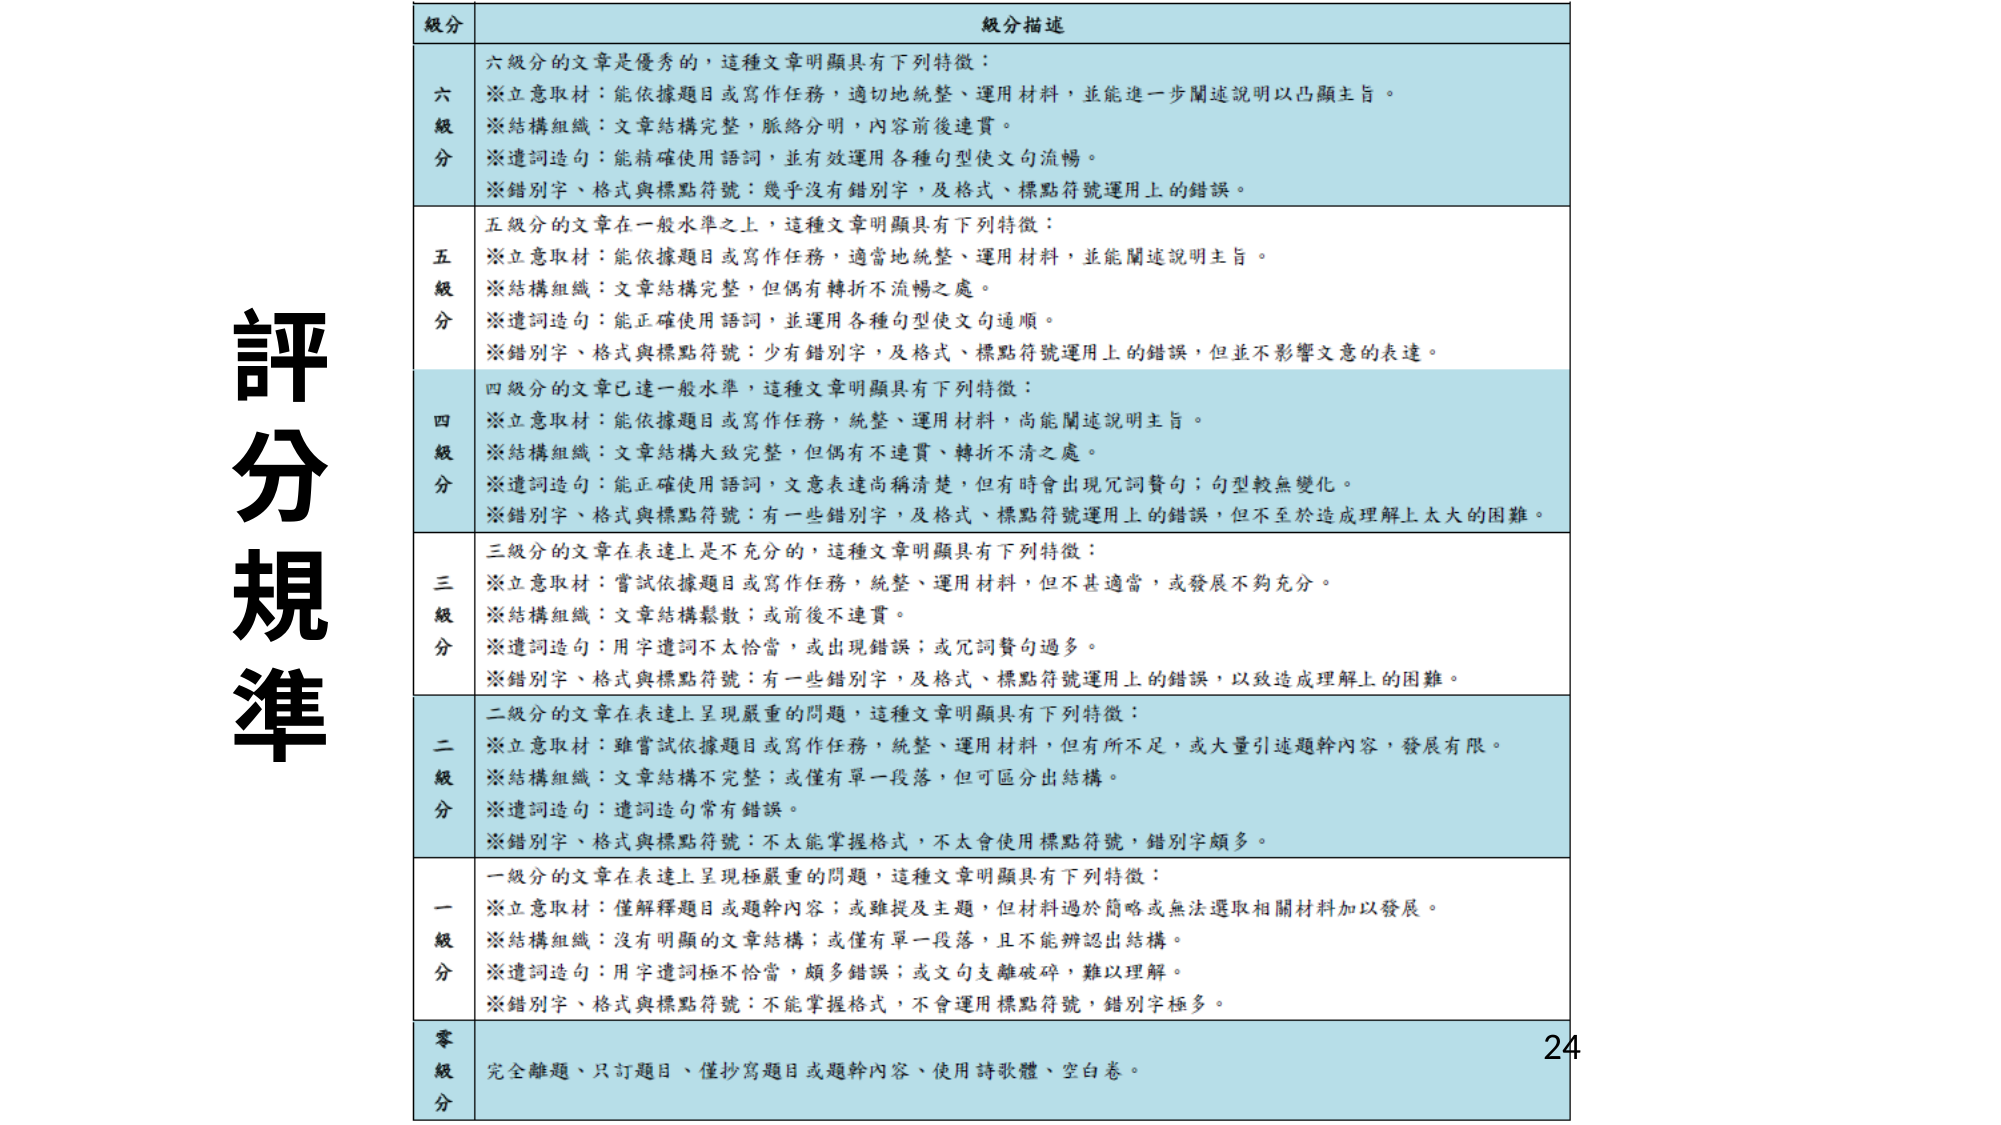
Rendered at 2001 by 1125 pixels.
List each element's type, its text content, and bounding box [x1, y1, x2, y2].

text_box 評分規準 [192, 182, 369, 885]
picture [409, 0, 1575, 1125]
text_box 24 [1528, 1014, 1995, 1075]
